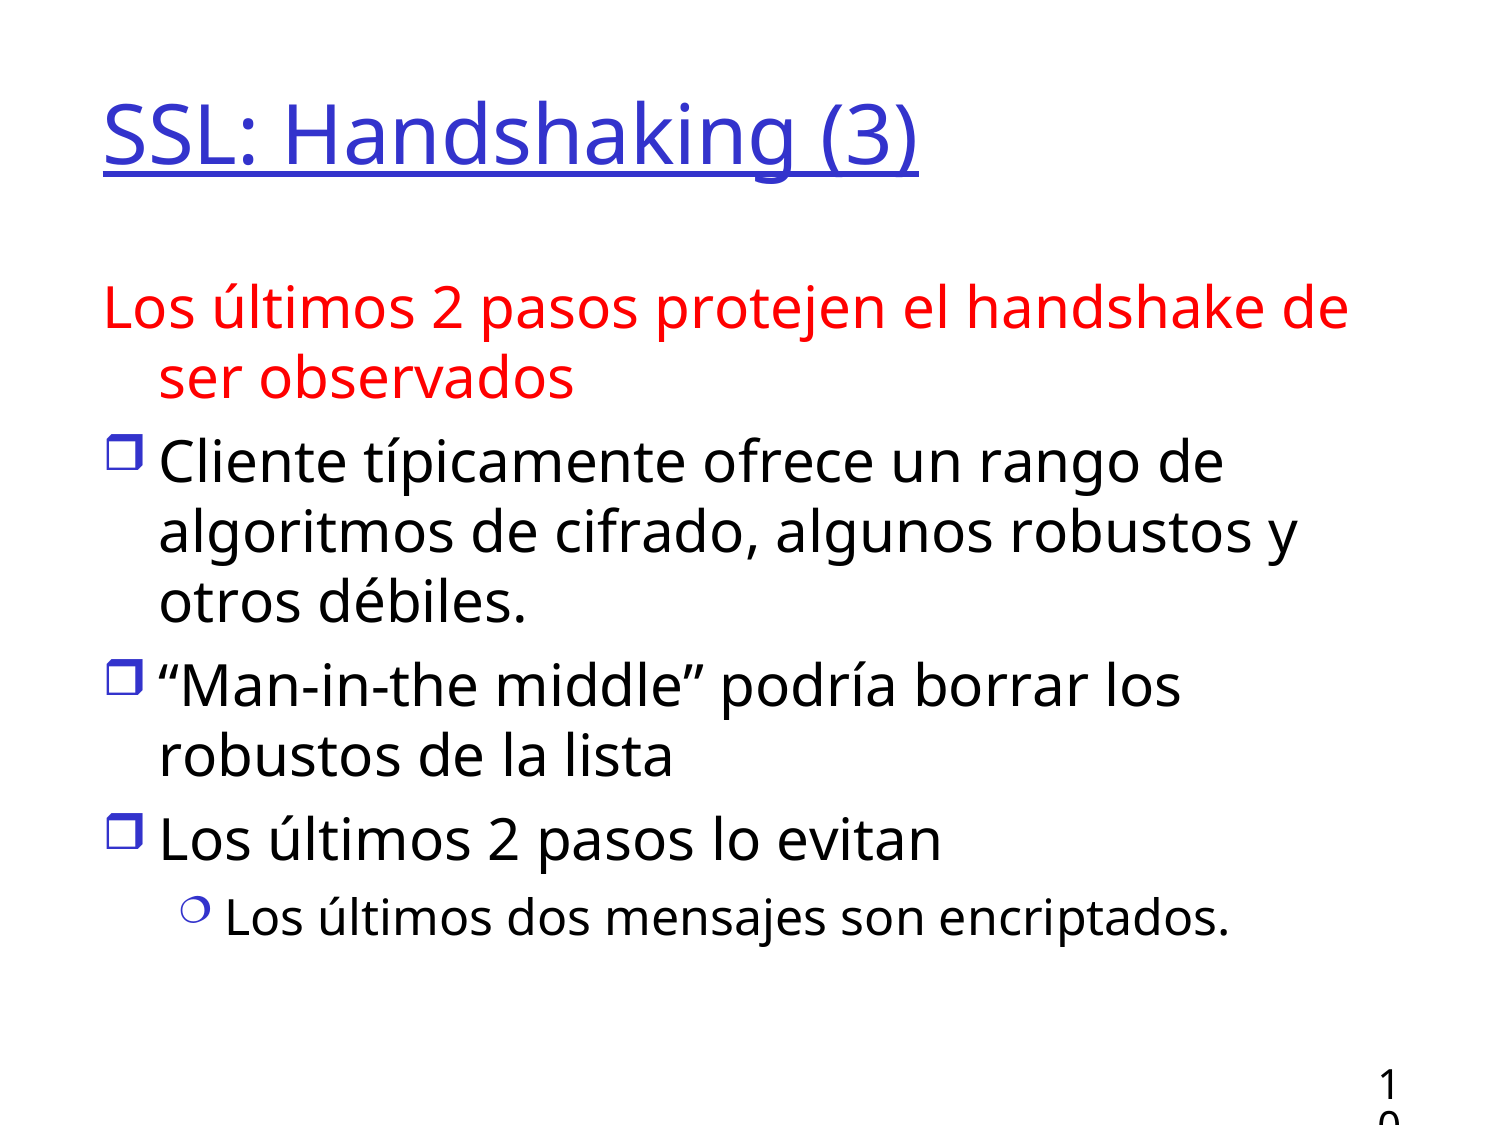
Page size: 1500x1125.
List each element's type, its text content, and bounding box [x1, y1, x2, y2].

title SSL: Handshaking (3) [87, 37, 1363, 225]
list Los últimos 2 pasos protejen el handshake de ser observados Cliente típicamente ofrece un rango de algoritmos de cifrado, algunos robustos y otros débiles. “Man-in-the middle” podría borrar los robustos de la lista Los últimos 2 pasos lo evitan Los últimos dos mensajes son encriptados. [87, 262, 1450, 1026]
